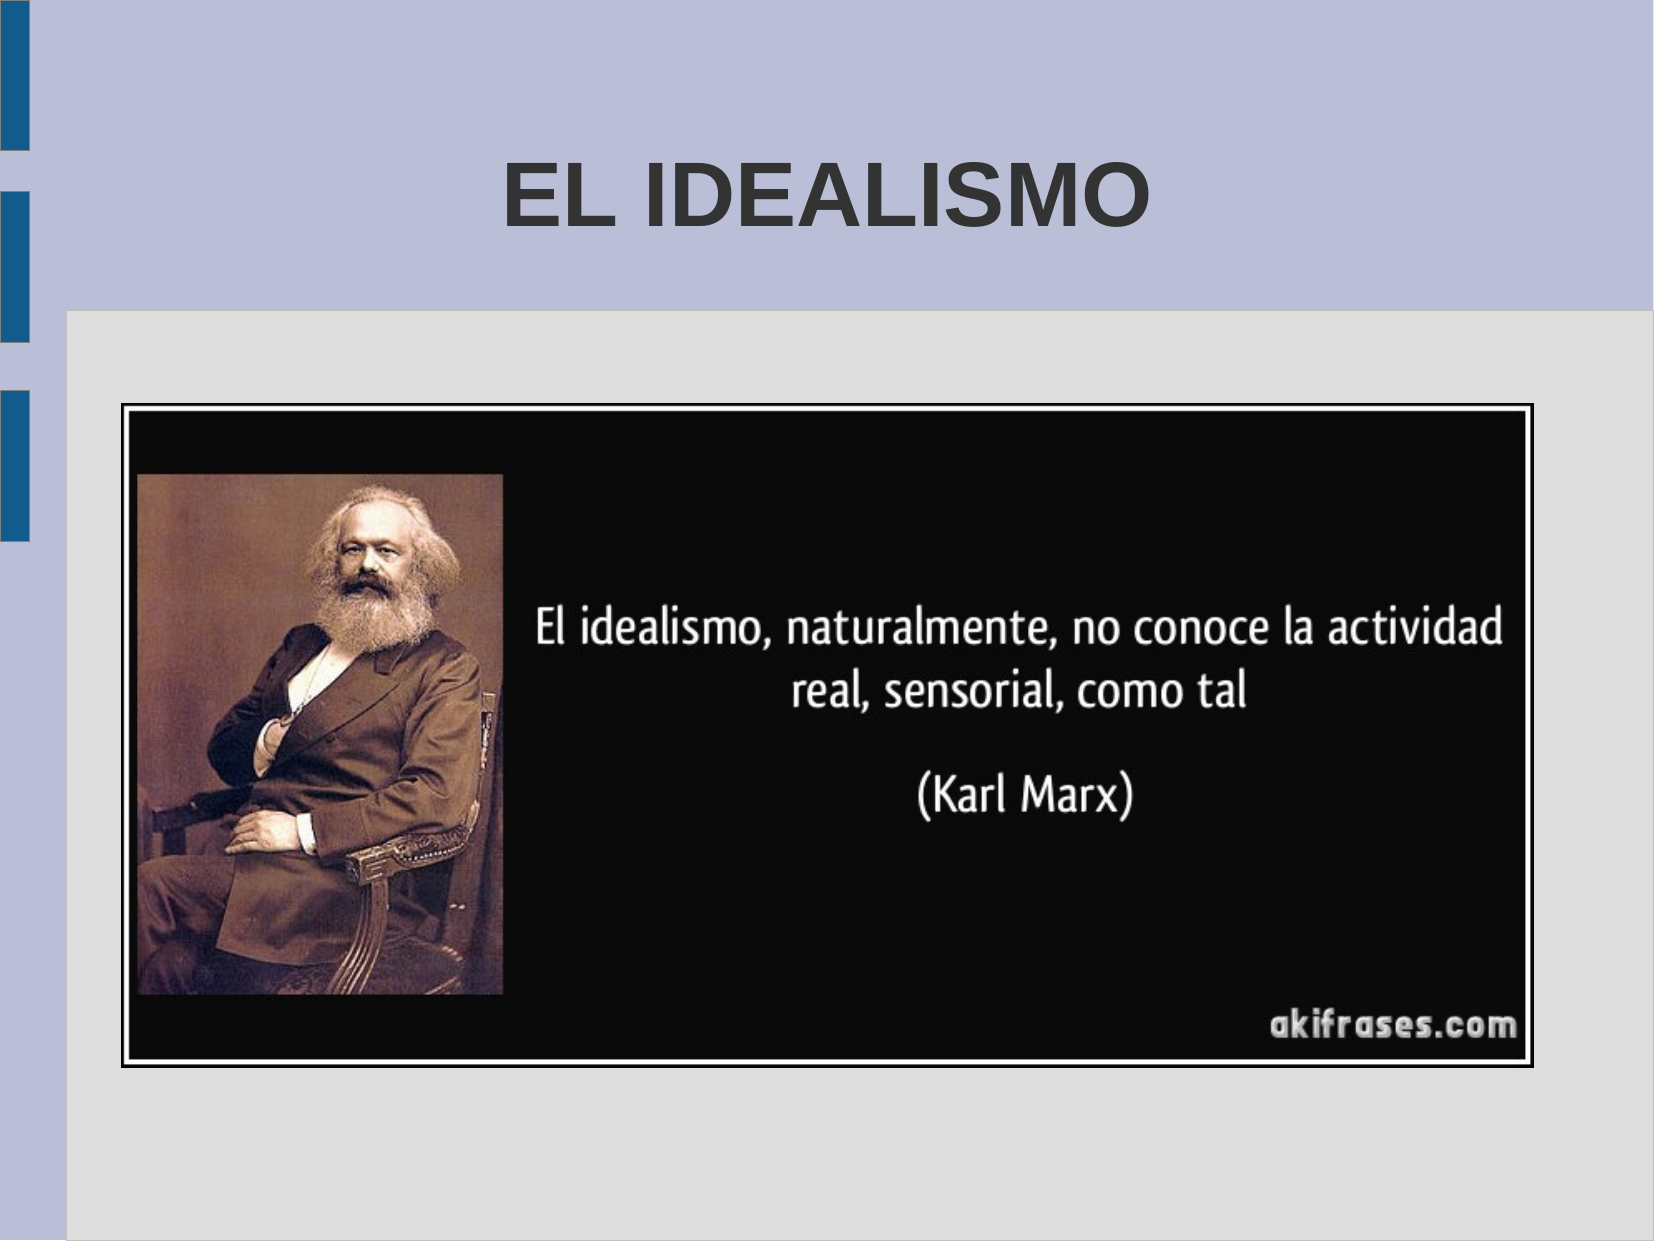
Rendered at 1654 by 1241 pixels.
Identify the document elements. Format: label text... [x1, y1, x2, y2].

title EL IDEALISMO [121, 91, 1534, 299]
picture [121, 403, 1534, 1068]
